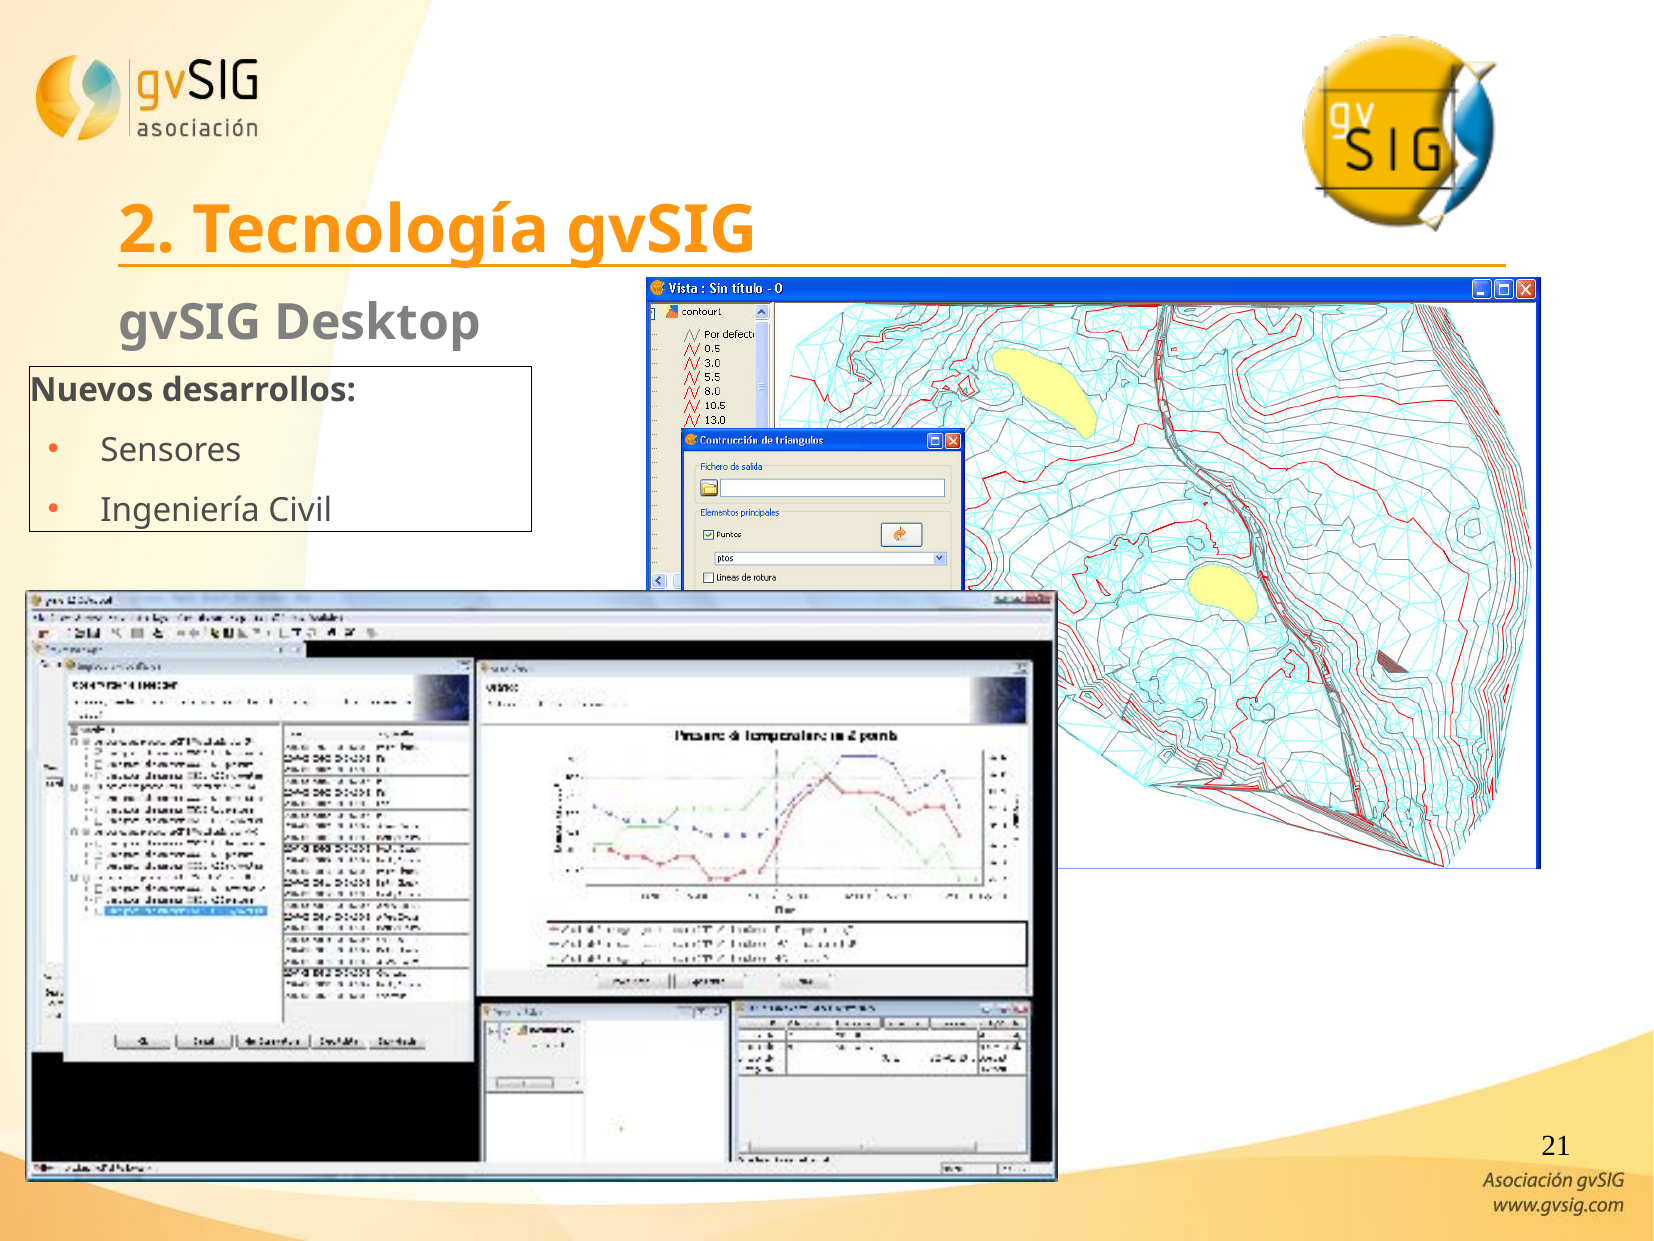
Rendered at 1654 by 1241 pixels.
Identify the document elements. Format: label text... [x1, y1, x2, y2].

list Nuevos desarrollos: Sensores Ingeniería Civil [29, 366, 532, 532]
title gvSIG Desktop [118, 276, 857, 365]
picture [0, 0, 1654, 1241]
title 2. Tecnología gvSIG [118, 177, 1607, 276]
